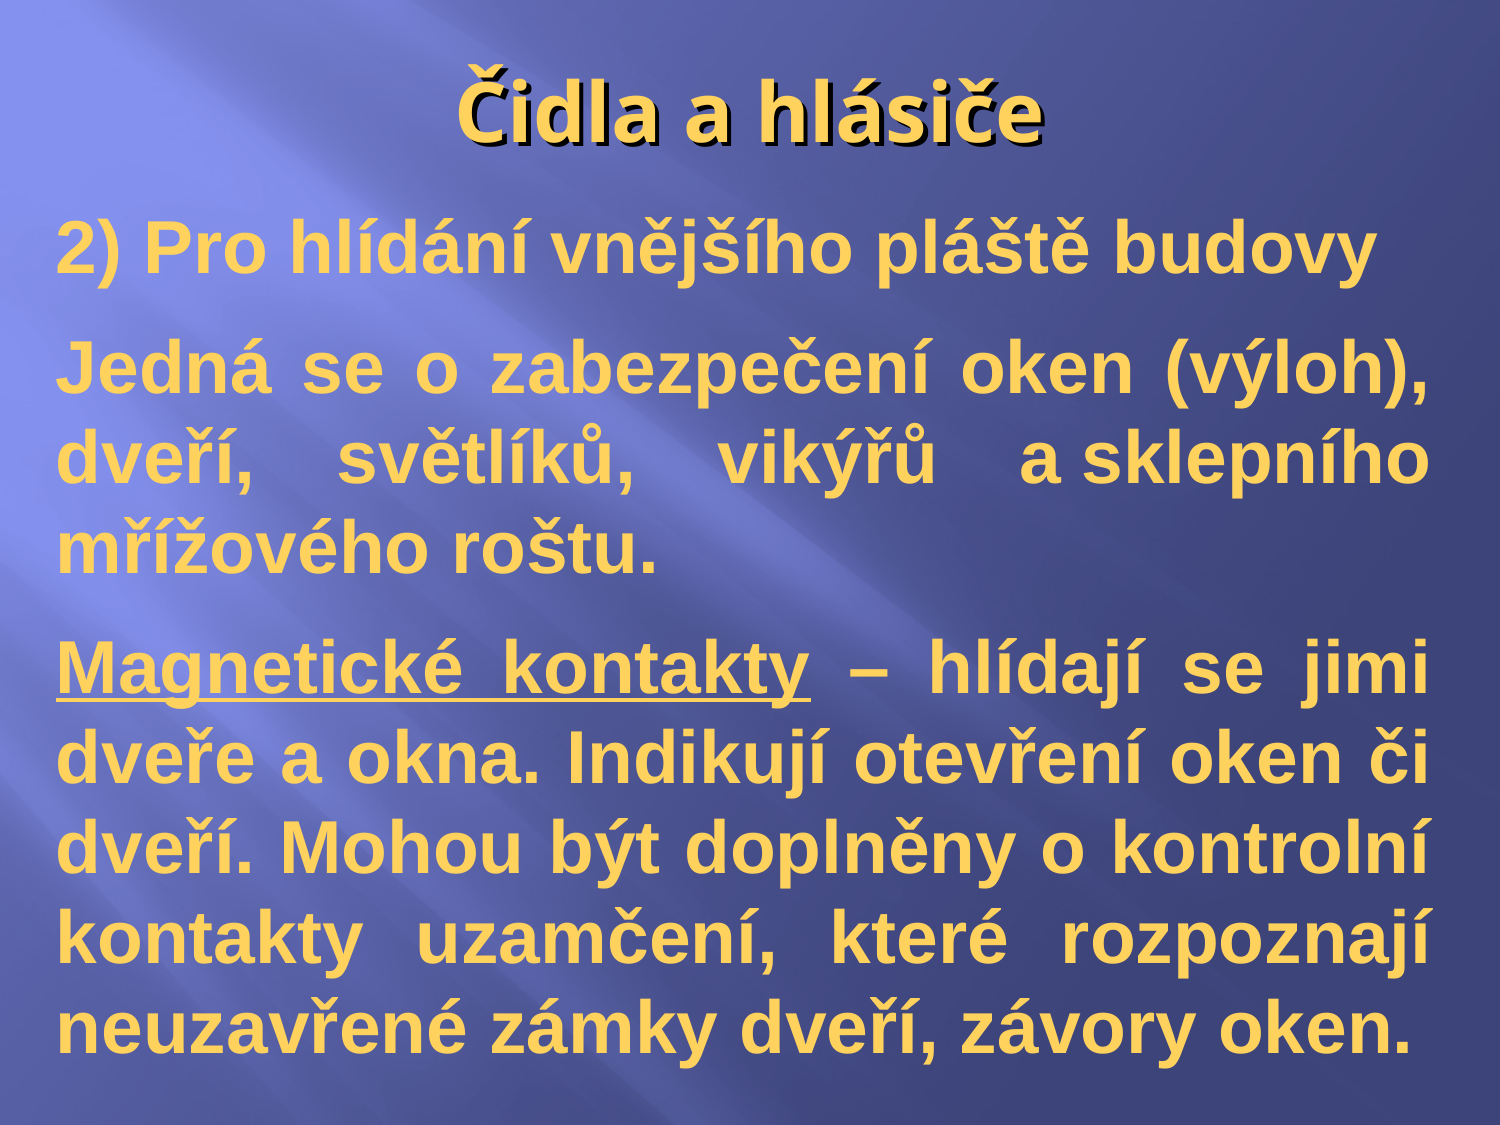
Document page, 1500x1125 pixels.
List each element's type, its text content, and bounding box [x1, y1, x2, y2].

title Čidla a hlásiče [75, 45, 1426, 172]
picture [0, 0, 1500, 1125]
text_box 2) Pro hlídání vnějšího pláště budovy Jedná se o zabezpečení oken (výloh), dveří, světlíků, vikýřů a sklepního mřížového roštu. Magnetické kontakty – hlídají se jimi dveře a okna. Indikují otevření oken či dveří. Mohou být doplněny o kontrolní kontakty uzamčení, které rozpoznají neuzavřené zámky dveří, závory oken. [41, 172, 1447, 1094]
